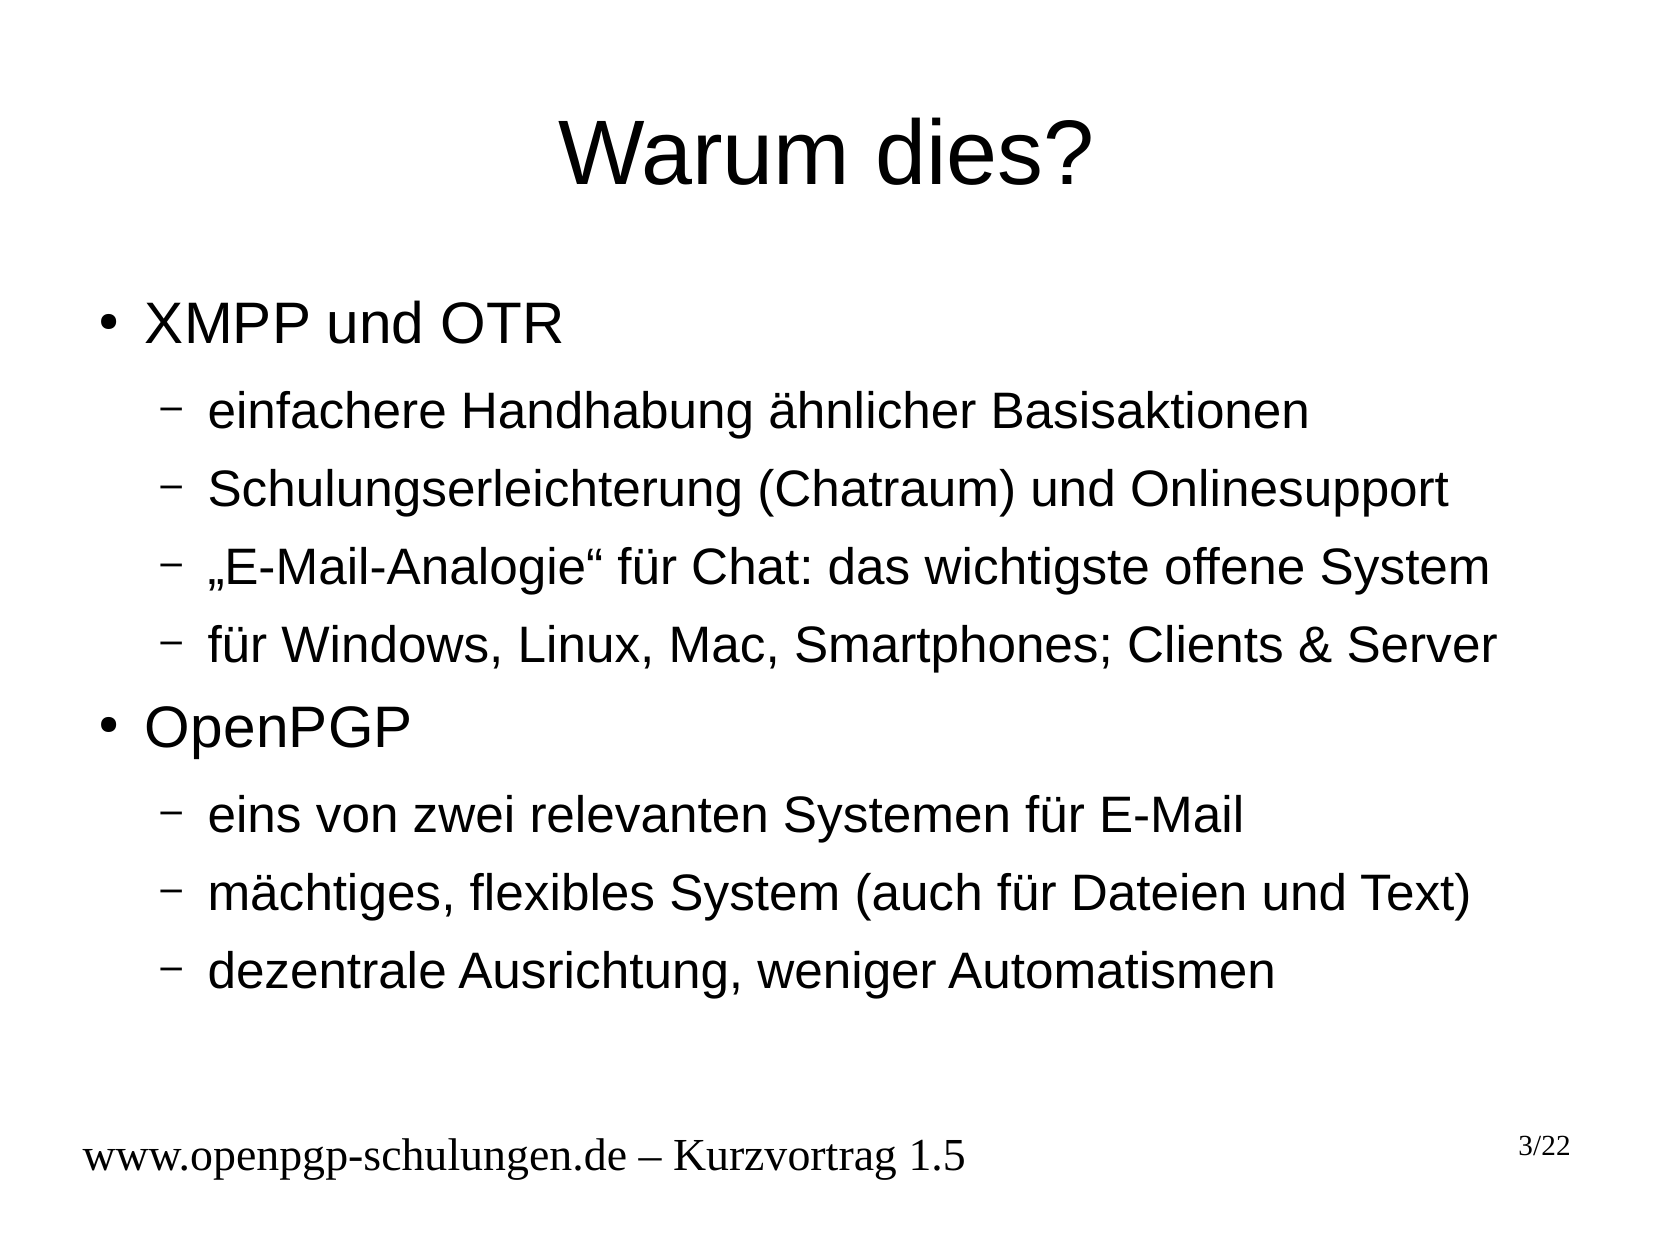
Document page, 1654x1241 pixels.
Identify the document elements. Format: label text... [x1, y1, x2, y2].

title Warum dies? [82, 49, 1571, 257]
list XMPP und OTR einfachere Handhabung ähnlicher Basisaktionen Schulungserleichterung (Chatraum) und Onlinesupport „E-Mail-Analogie“ für Chat: das wichtigste offene System für Windows, Linux, Mac, Smartphones; Clients & Server OpenPGP eins von zwei relevanten Systemen für E-Mail mächtiges, flexibles System (auch für Dateien und Text) dezentrale Ausrichtung, weniger Automatismen [82, 290, 1538, 1010]
